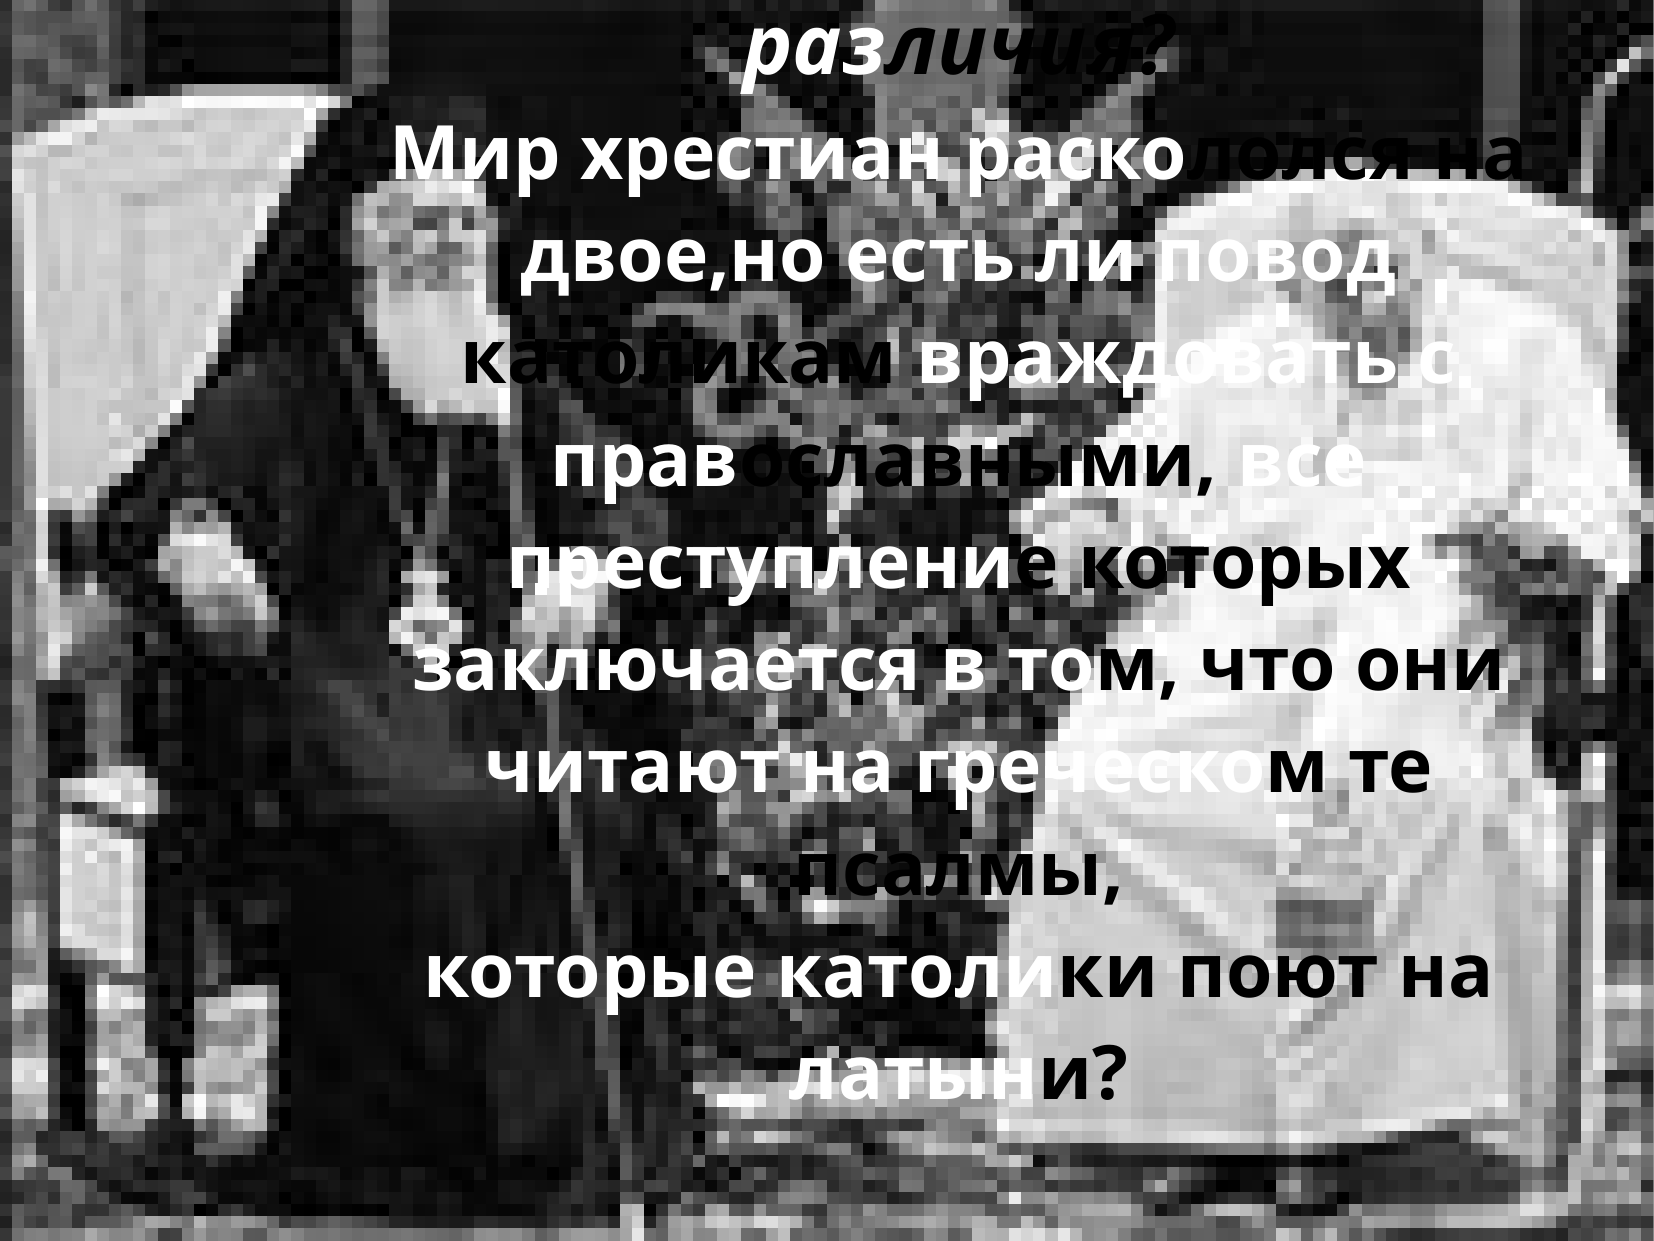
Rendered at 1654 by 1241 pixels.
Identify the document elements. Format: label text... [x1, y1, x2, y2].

picture [0, 0, 1654, 1241]
title Так ли важны различия? Мир хрестиан раскололся на двое,но есть ли повод католикам враждовать с православными, все преступление которых заключается в том, что они читают на греческом те псалмы, которые католики поют на латыни? [383, 260, 1534, 320]
